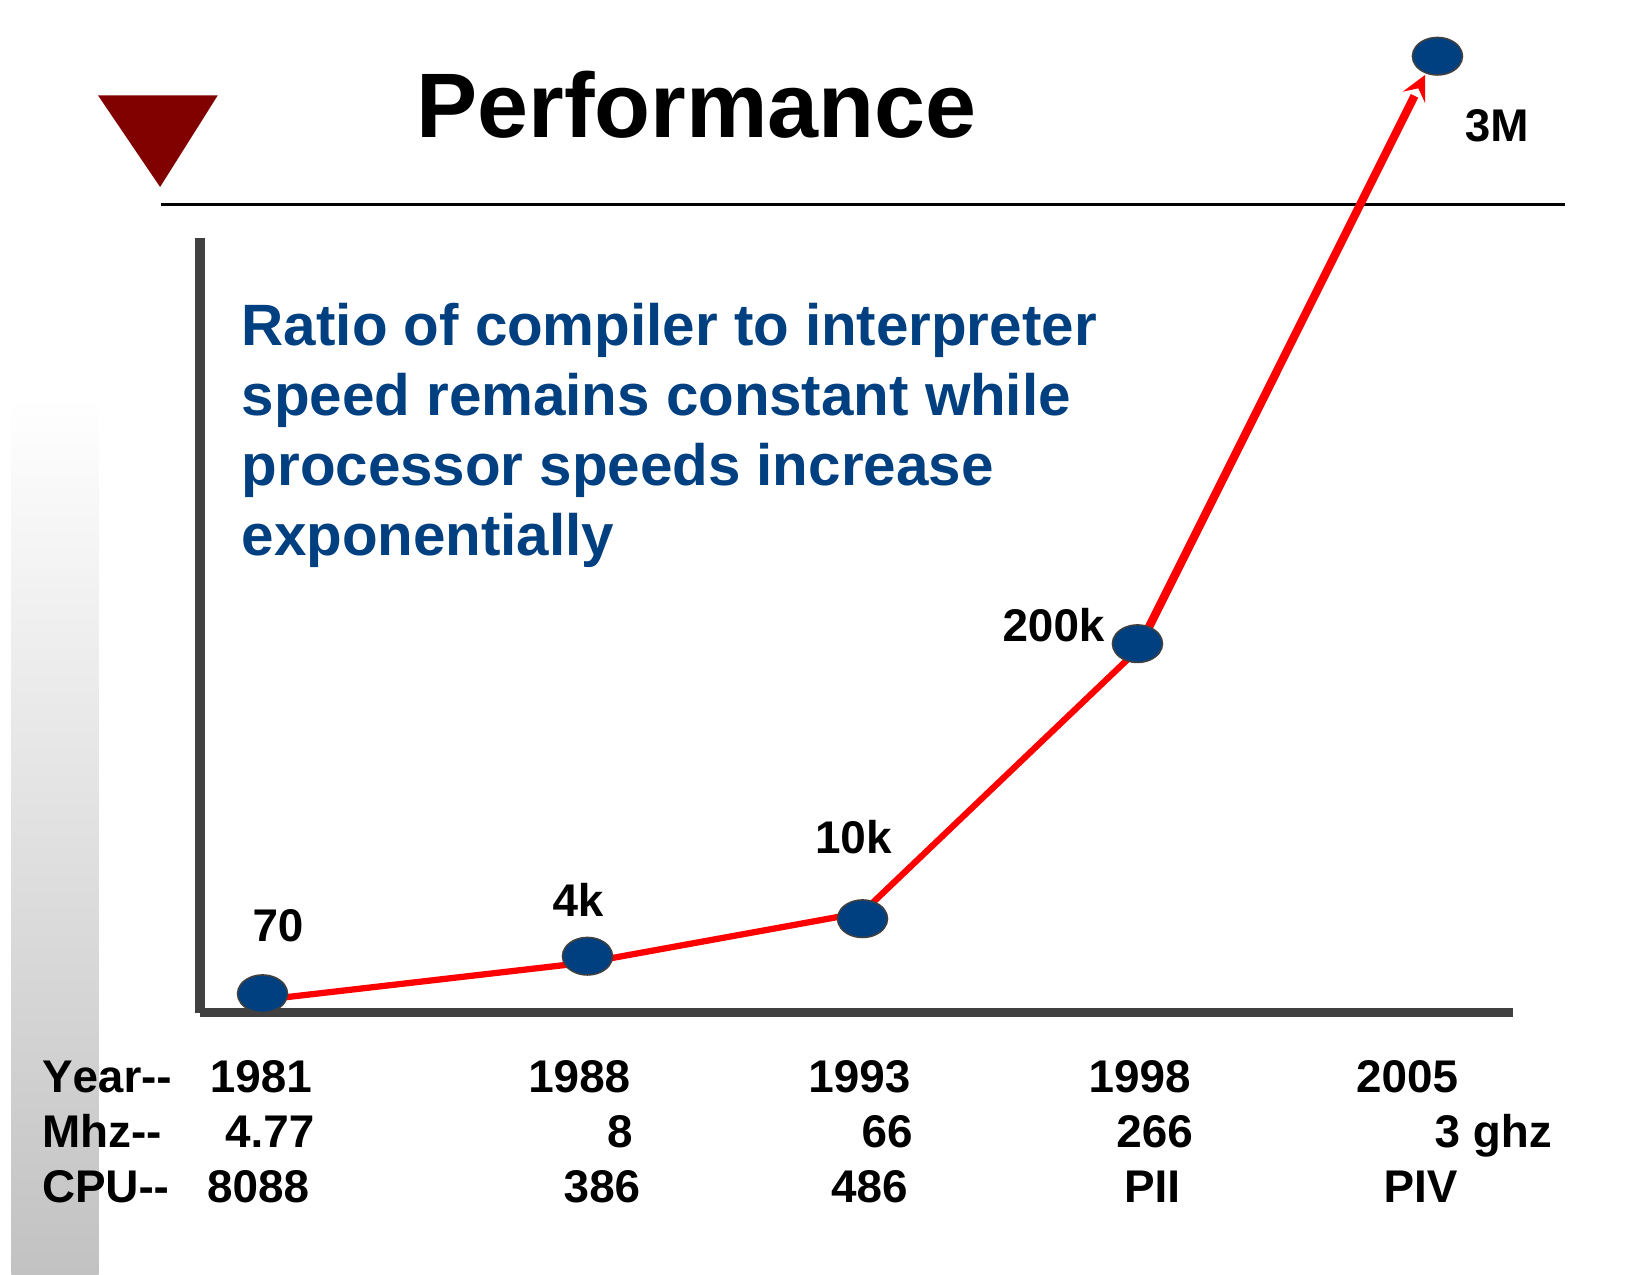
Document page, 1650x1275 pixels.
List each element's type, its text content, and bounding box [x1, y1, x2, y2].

text_box Year-- 1981 1988 1993 1998 2005 Mhz-- 4.77 8 66 266 3 ghz CPU-- 8088 386 486 PII PIV [0, 1038, 1629, 1275]
text_box 70 [237, 887, 319, 958]
text_box Performance [399, 37, 995, 165]
text_box 200k [987, 587, 1120, 658]
text_box Ratio of compiler to interpreter speed remains constant while processor speeds increase exponentially [225, 278, 1115, 576]
text_box [237, 974, 288, 1013]
text_box [11, 396, 99, 1038]
text_box 10k [800, 800, 907, 871]
text_box [98, 95, 218, 187]
text_box [1412, 37, 1463, 76]
text_box 3M [1450, 87, 1544, 158]
text_box 4k [537, 862, 619, 933]
text_box [837, 899, 888, 938]
text_box [562, 937, 613, 976]
text_box [1112, 624, 1163, 663]
